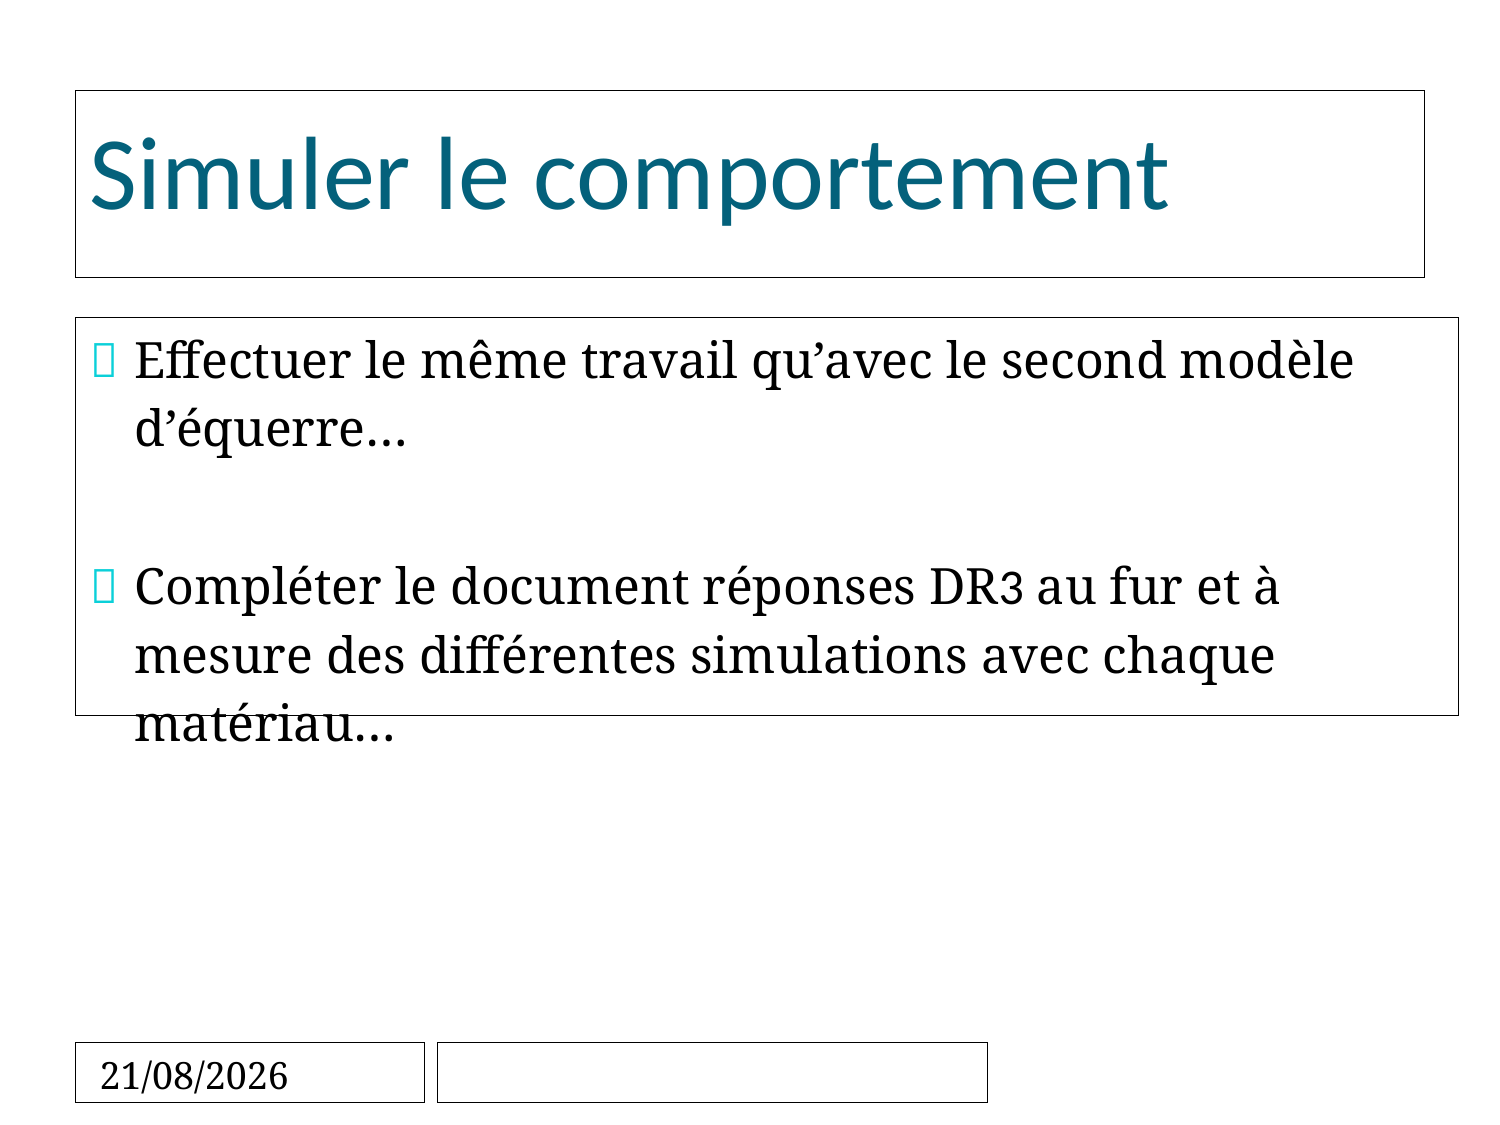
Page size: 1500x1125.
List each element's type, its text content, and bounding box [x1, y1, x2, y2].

text_box Effectuer le même travail qu’avec le second modèle d’équerre… Compléter le document réponses DR3 au fur et à mesure des différentes simulations avec chaque matériau… [75, 317, 1459, 716]
title Simuler le comportement [75, 90, 1425, 278]
